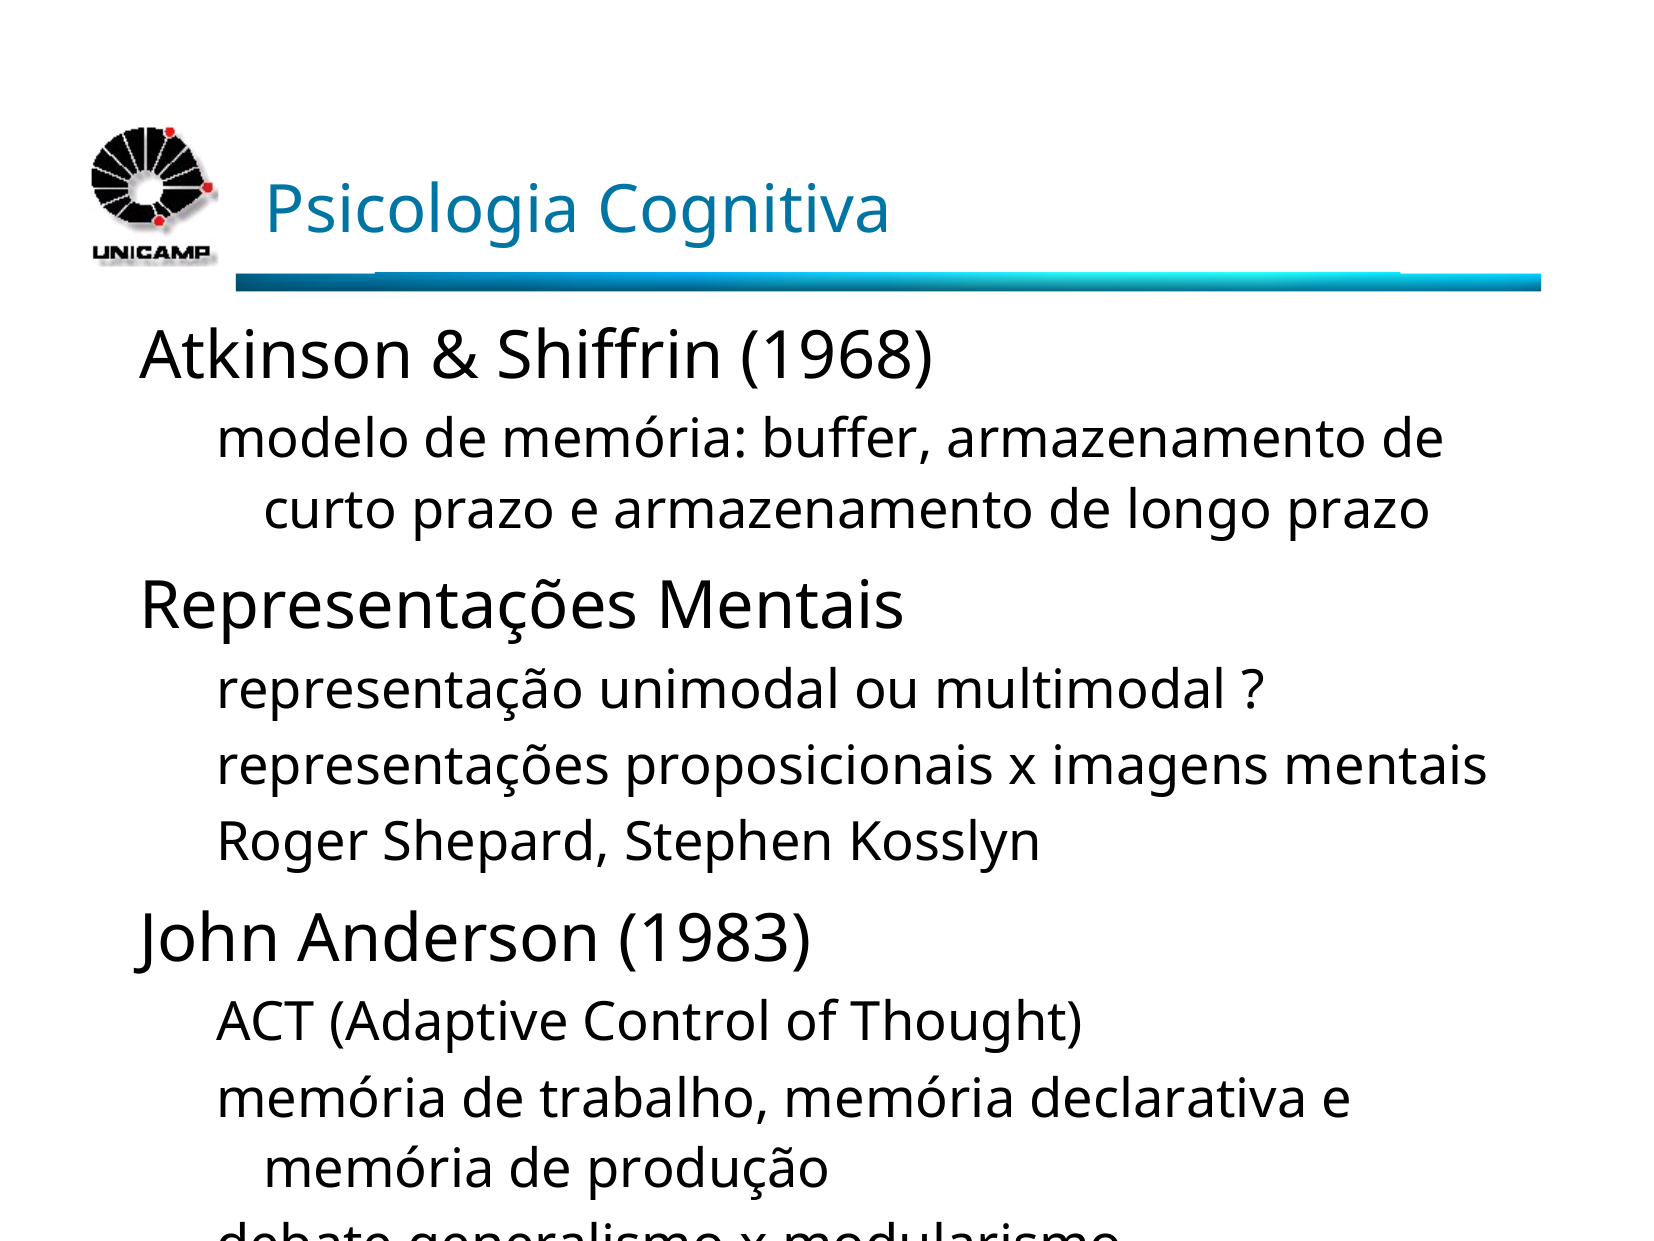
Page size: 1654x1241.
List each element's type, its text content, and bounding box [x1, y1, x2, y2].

list Atkinson & Shiffrin (1968) modelo de memória: buffer, armazenamento de curto prazo e armazenamento de longo prazo Representações Mentais representação unimodal ou multimodal ? representações proposicionais x imagens mentais Roger Shepard, Stephen Kosslyn John Anderson (1983) ACT (Adaptive Control of Thought) memória de trabalho, memória declarativa e memória de produção debate generalismo x modularismo [121, 309, 1534, 1182]
title Psicologia Cognitiva [264, 42, 1534, 250]
picture [125, 272, 1654, 295]
